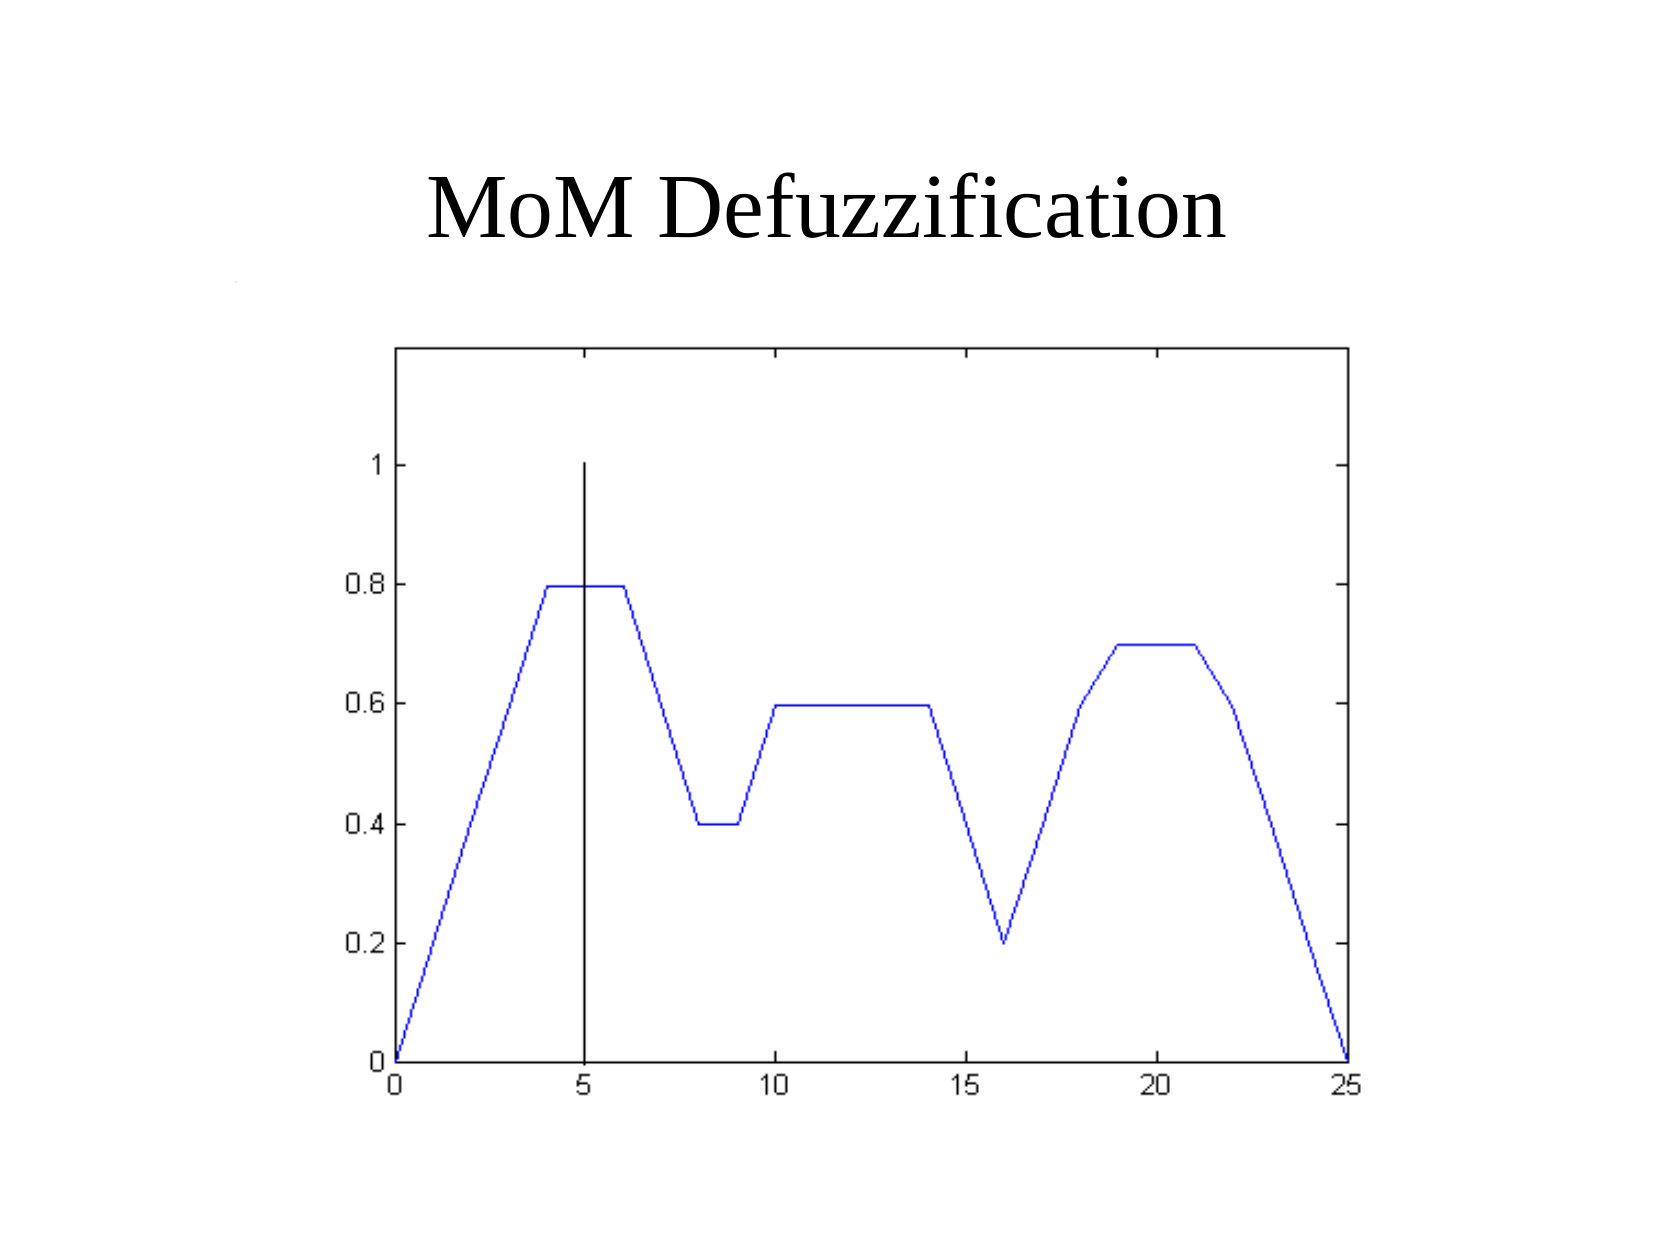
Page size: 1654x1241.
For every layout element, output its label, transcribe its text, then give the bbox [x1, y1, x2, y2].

title MoM Defuzzification [121, 102, 1534, 311]
chart [235, 281, 1464, 1158]
